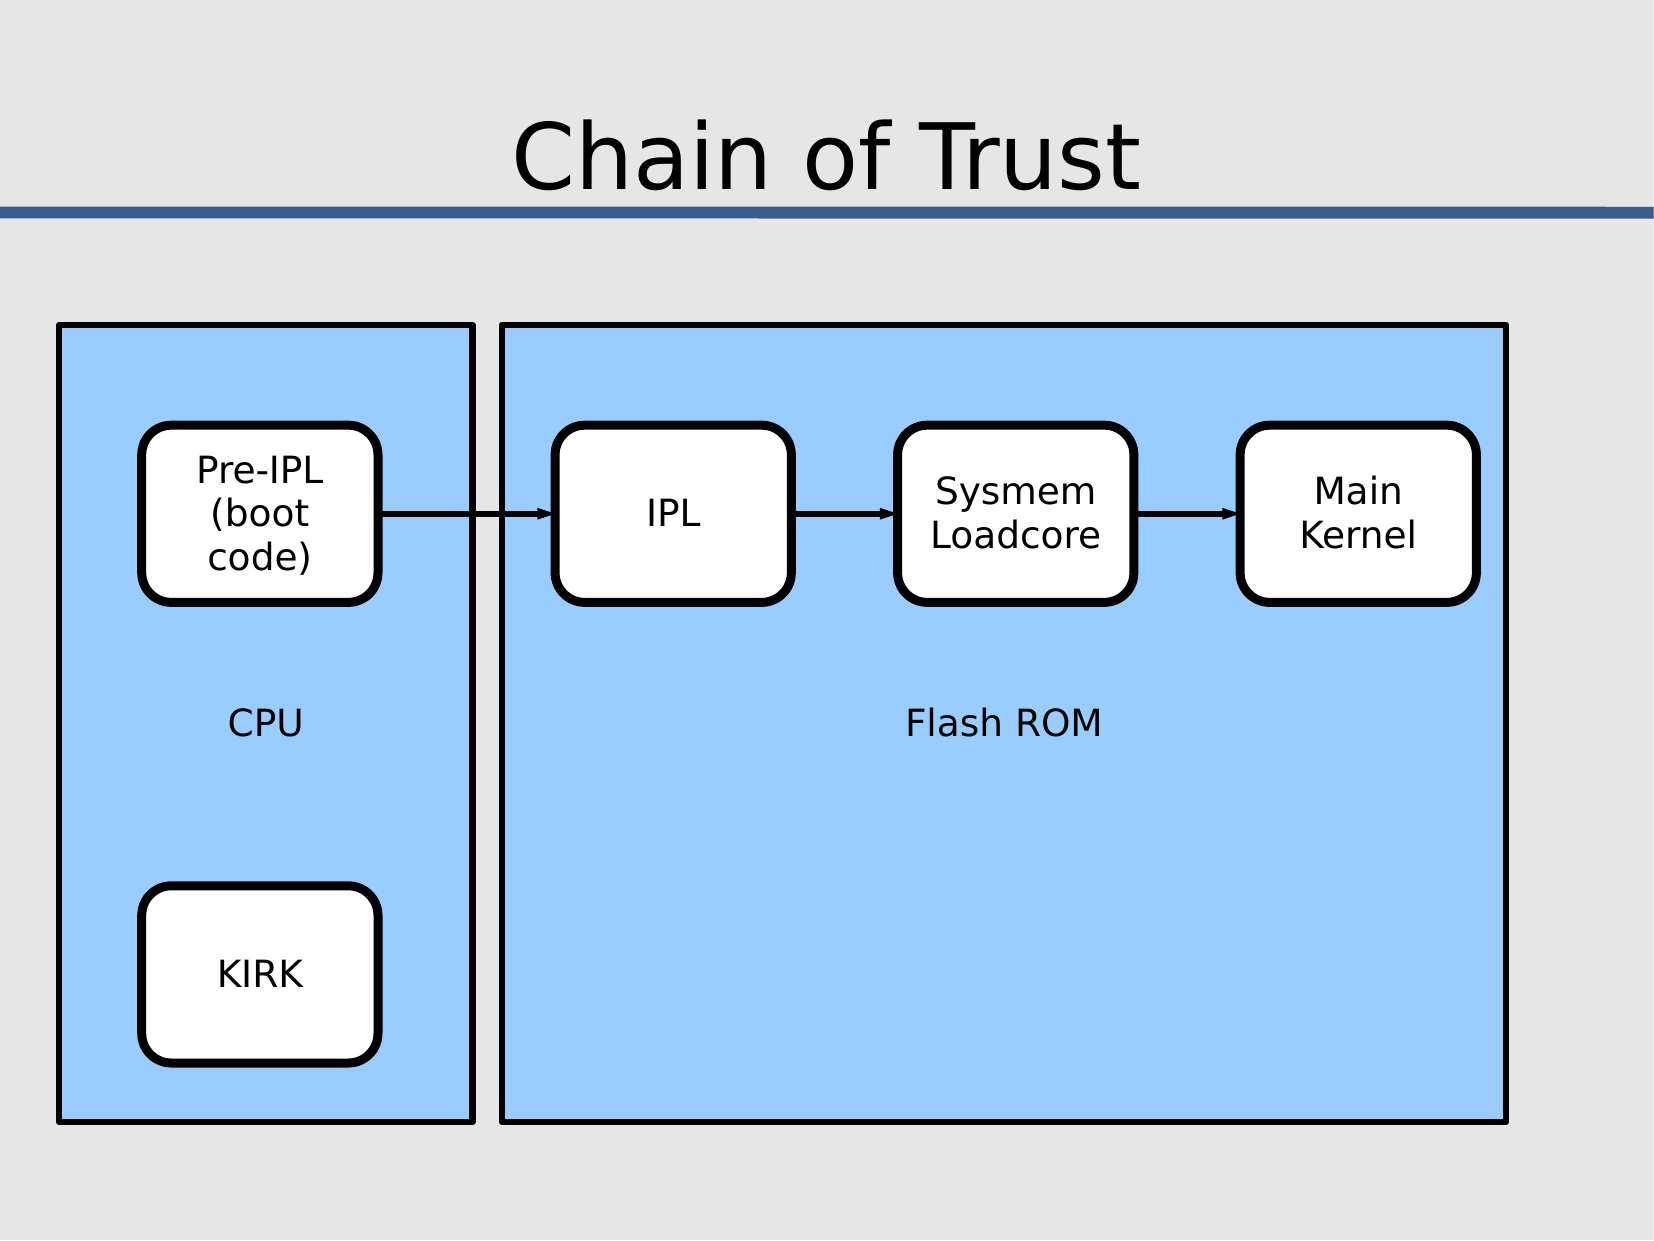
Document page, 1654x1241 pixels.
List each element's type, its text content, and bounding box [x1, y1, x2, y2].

title Chain of Trust [82, 49, 1571, 257]
text_box Pre-IPL (boot code) [141, 425, 379, 603]
text_box Main Kernel [1240, 425, 1477, 603]
text_box KIRK [141, 885, 379, 1064]
text_box Flash ROM [501, 324, 1506, 1123]
text_box CPU [59, 324, 473, 1123]
text_box IPL [555, 425, 792, 603]
text_box Sysmem Loadcore [897, 425, 1134, 603]
